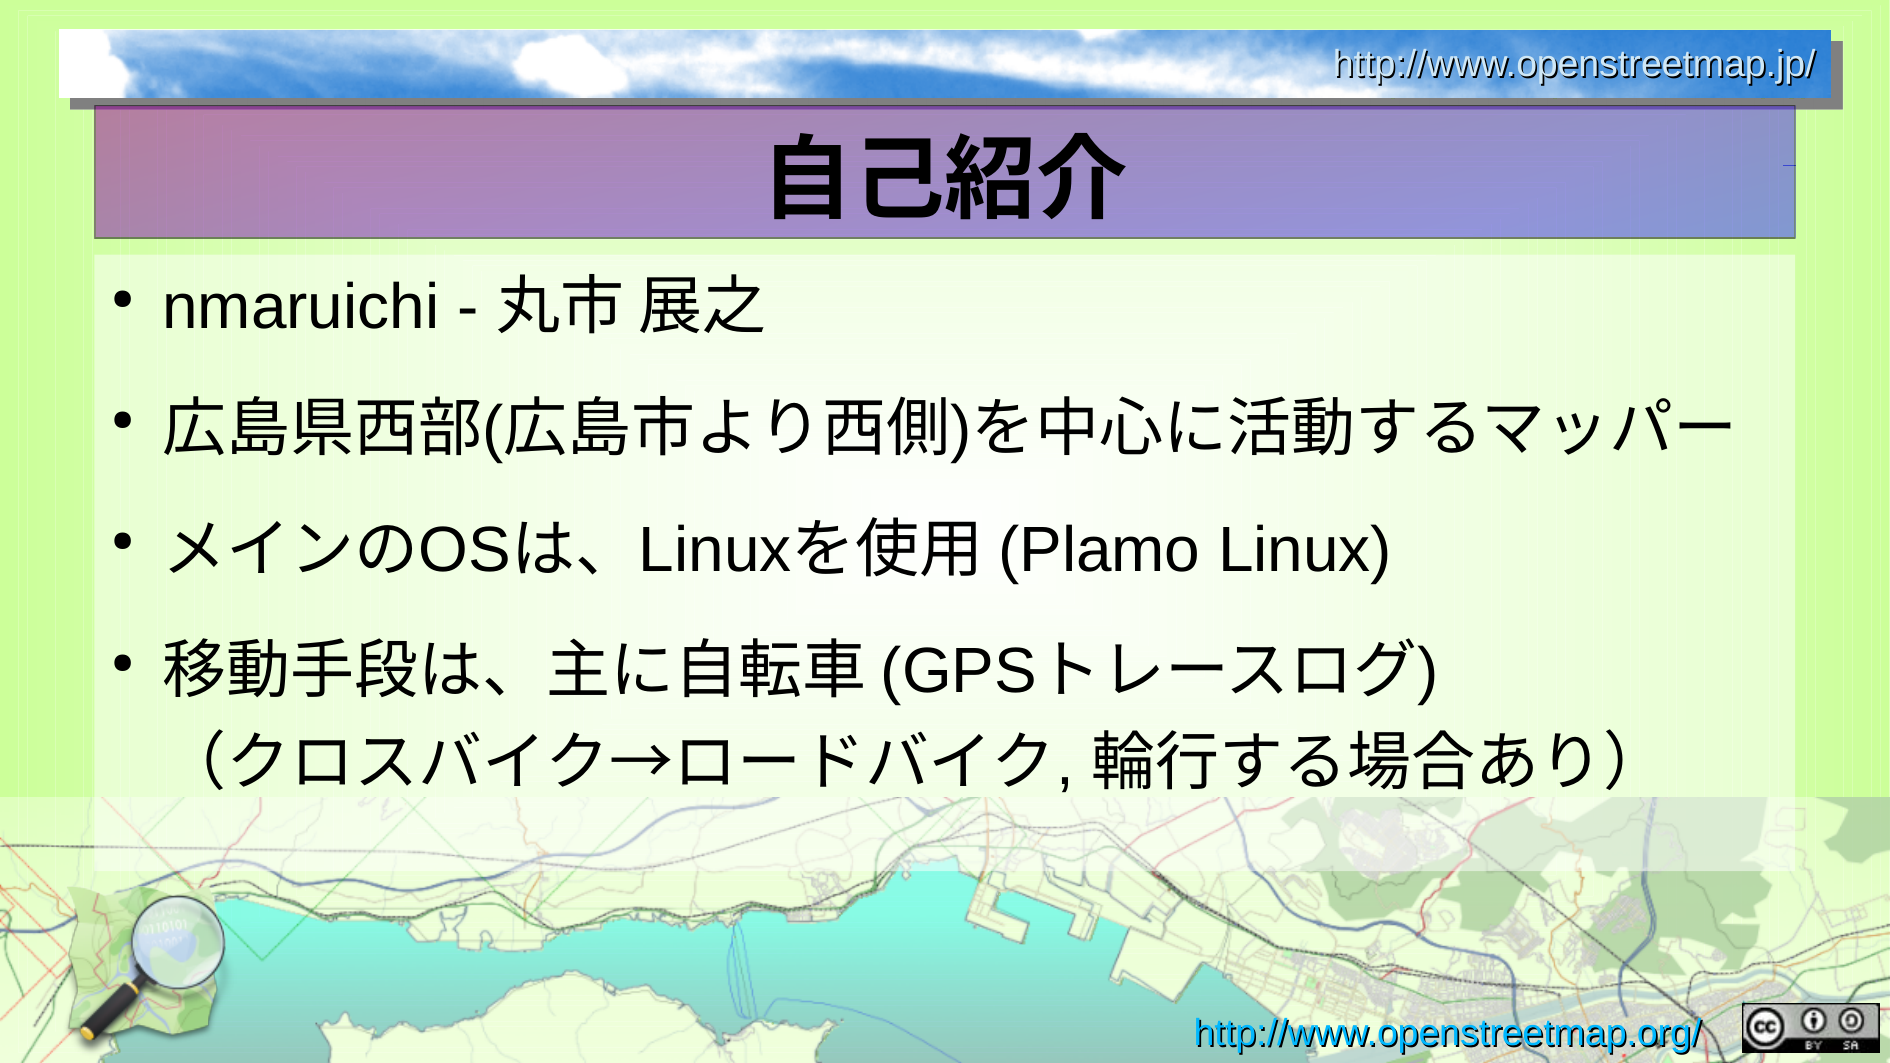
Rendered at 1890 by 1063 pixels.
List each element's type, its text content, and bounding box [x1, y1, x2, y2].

list nmaruichi - 丸市 展之 広島県西部(広島市より西側)を中心に活動するマッパー メインのOSは、Linuxを使用 (Plamo Linux) 移動手段は、主に自転車 (GPSトレースログ) （クロスバイク→ロードバイク, 輪行する場合あり） [94, 254, 1796, 872]
title 自己紹介 [94, 112, 1796, 231]
picture [0, 797, 1890, 1063]
picture [59, 29, 1831, 98]
